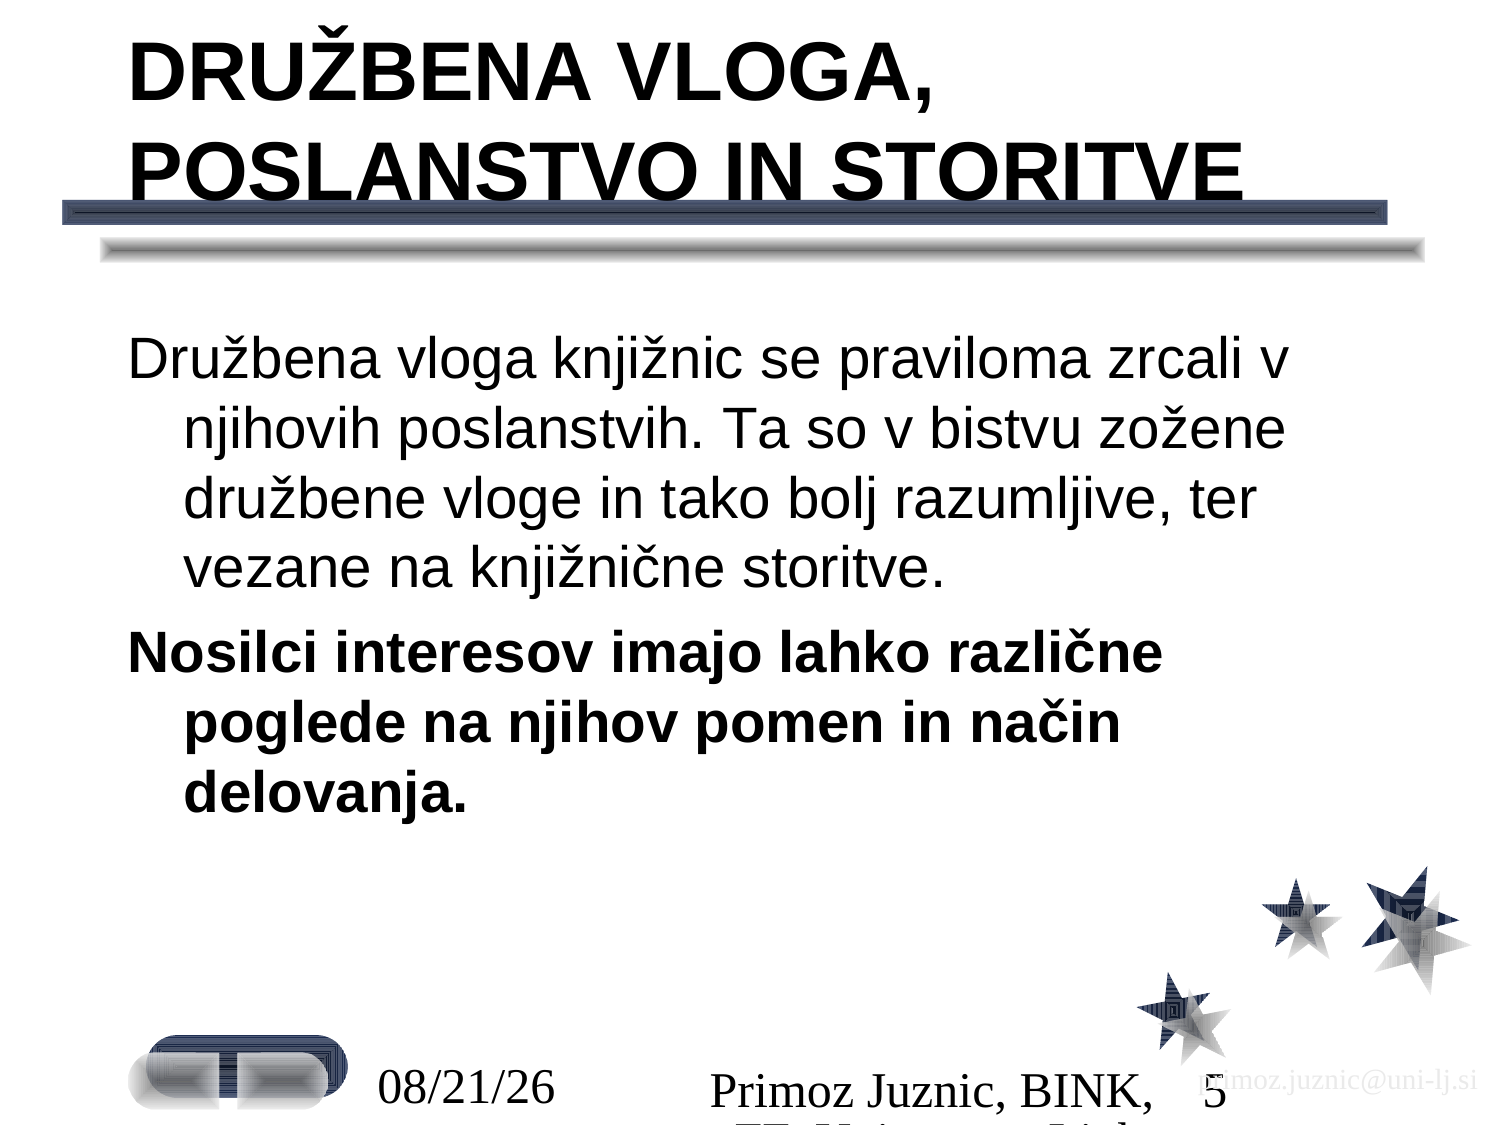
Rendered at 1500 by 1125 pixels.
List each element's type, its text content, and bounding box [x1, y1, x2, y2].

title DRUŽBENA VLOGA, POSLANSTVO IN STORITVE [112, 9, 1388, 225]
list Družbena vloga knjižnic se praviloma zrcali v njihovih poslanstvih. Ta so v bistvu zožene družbene vloge in tako bolj razumljive, ter vezane na knjižnične storitve. Nosilci interesov imajo lahko različne poglede na njihov pomen in način delovanja. [112, 312, 1388, 1002]
